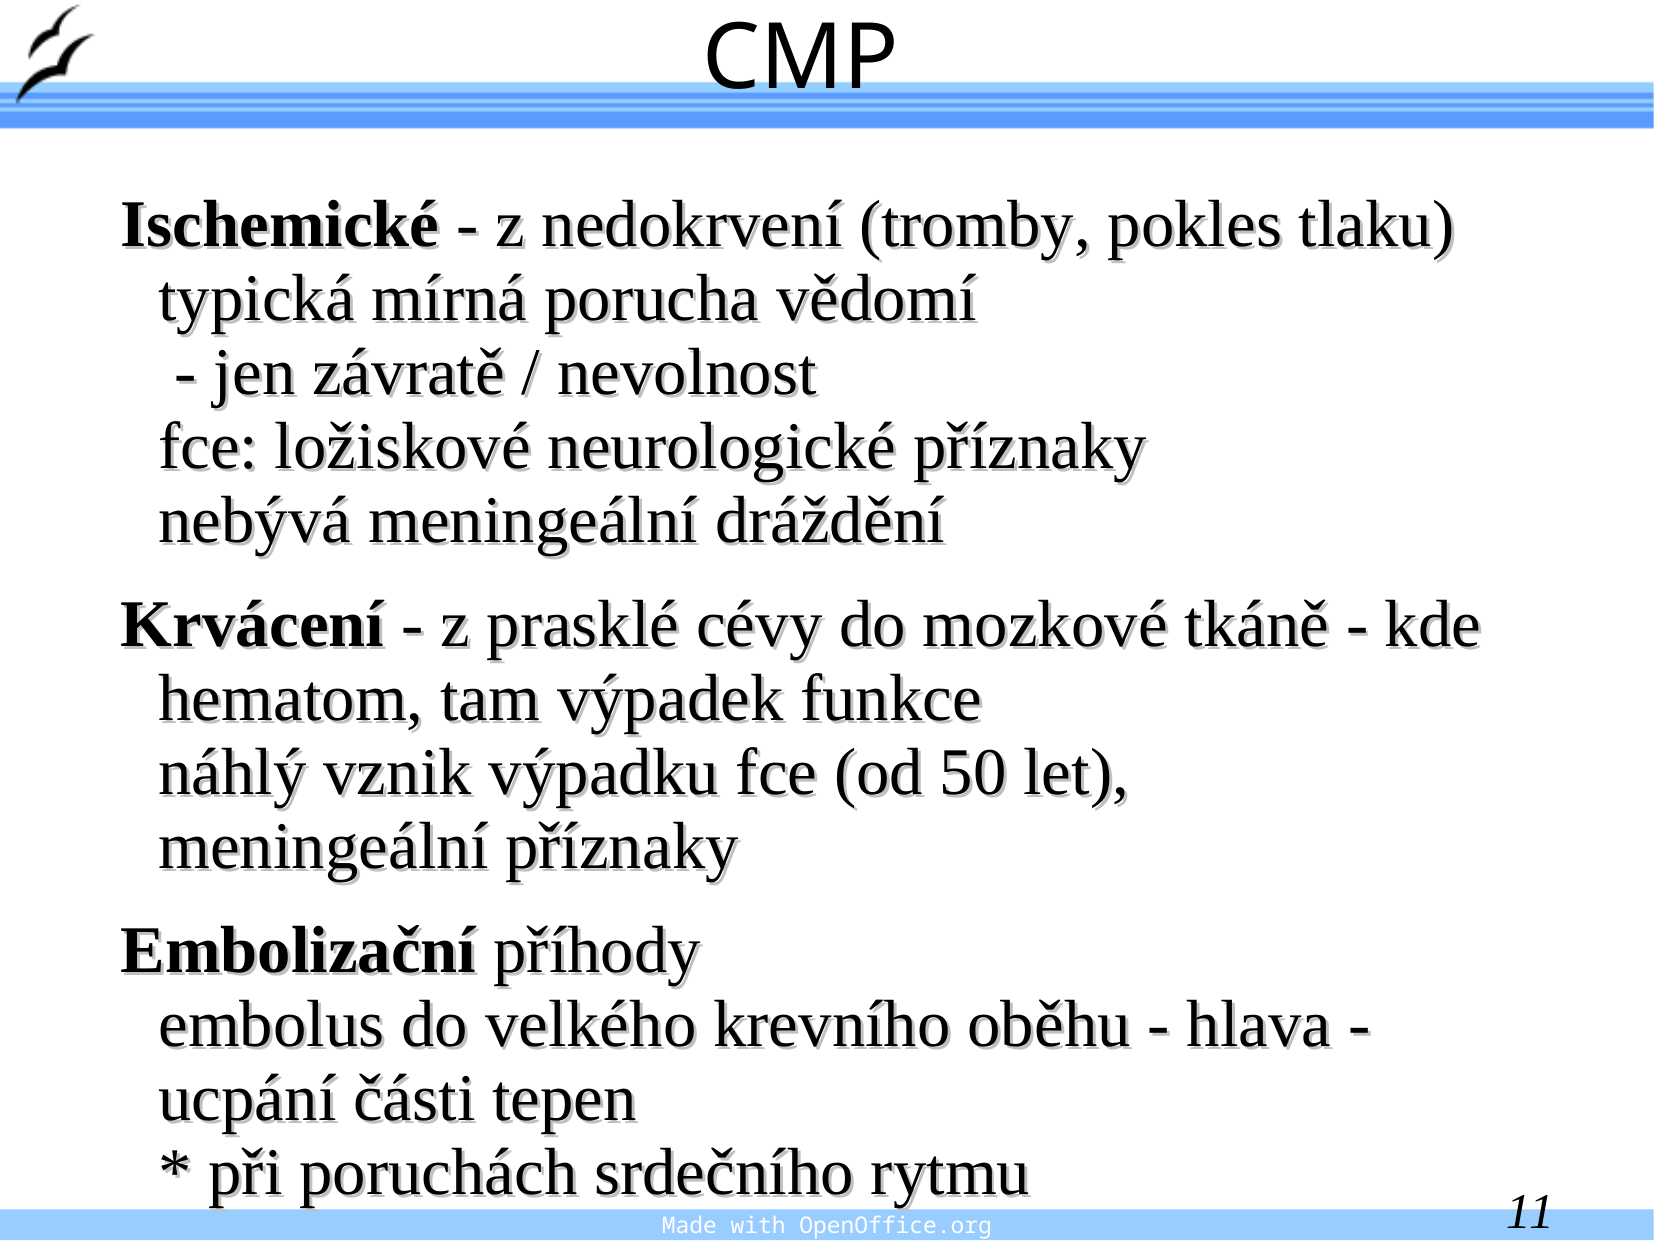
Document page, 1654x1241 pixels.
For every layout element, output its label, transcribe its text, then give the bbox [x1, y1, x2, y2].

picture [0, 0, 1654, 133]
title CMP [94, 0, 1507, 109]
list Ischemické - z nedokrvení (tromby, pokles tlaku) typická mírná porucha vědomí - jen závratě / nevolnost fce: ložiskové neurologické příznaky nebývá meningeální dráždění Krvácení - z prasklé cévy do mozkové tkáně - kde hematom, tam výpadek funkce náhlý vznik výpadku fce (od 50 let), meningeální příznaky Embolizační příhody embolus do velkého krevního oběhu - hlava - ucpání části tepen * při poruchách srdečního rytmu [120, 187, 1533, 1209]
